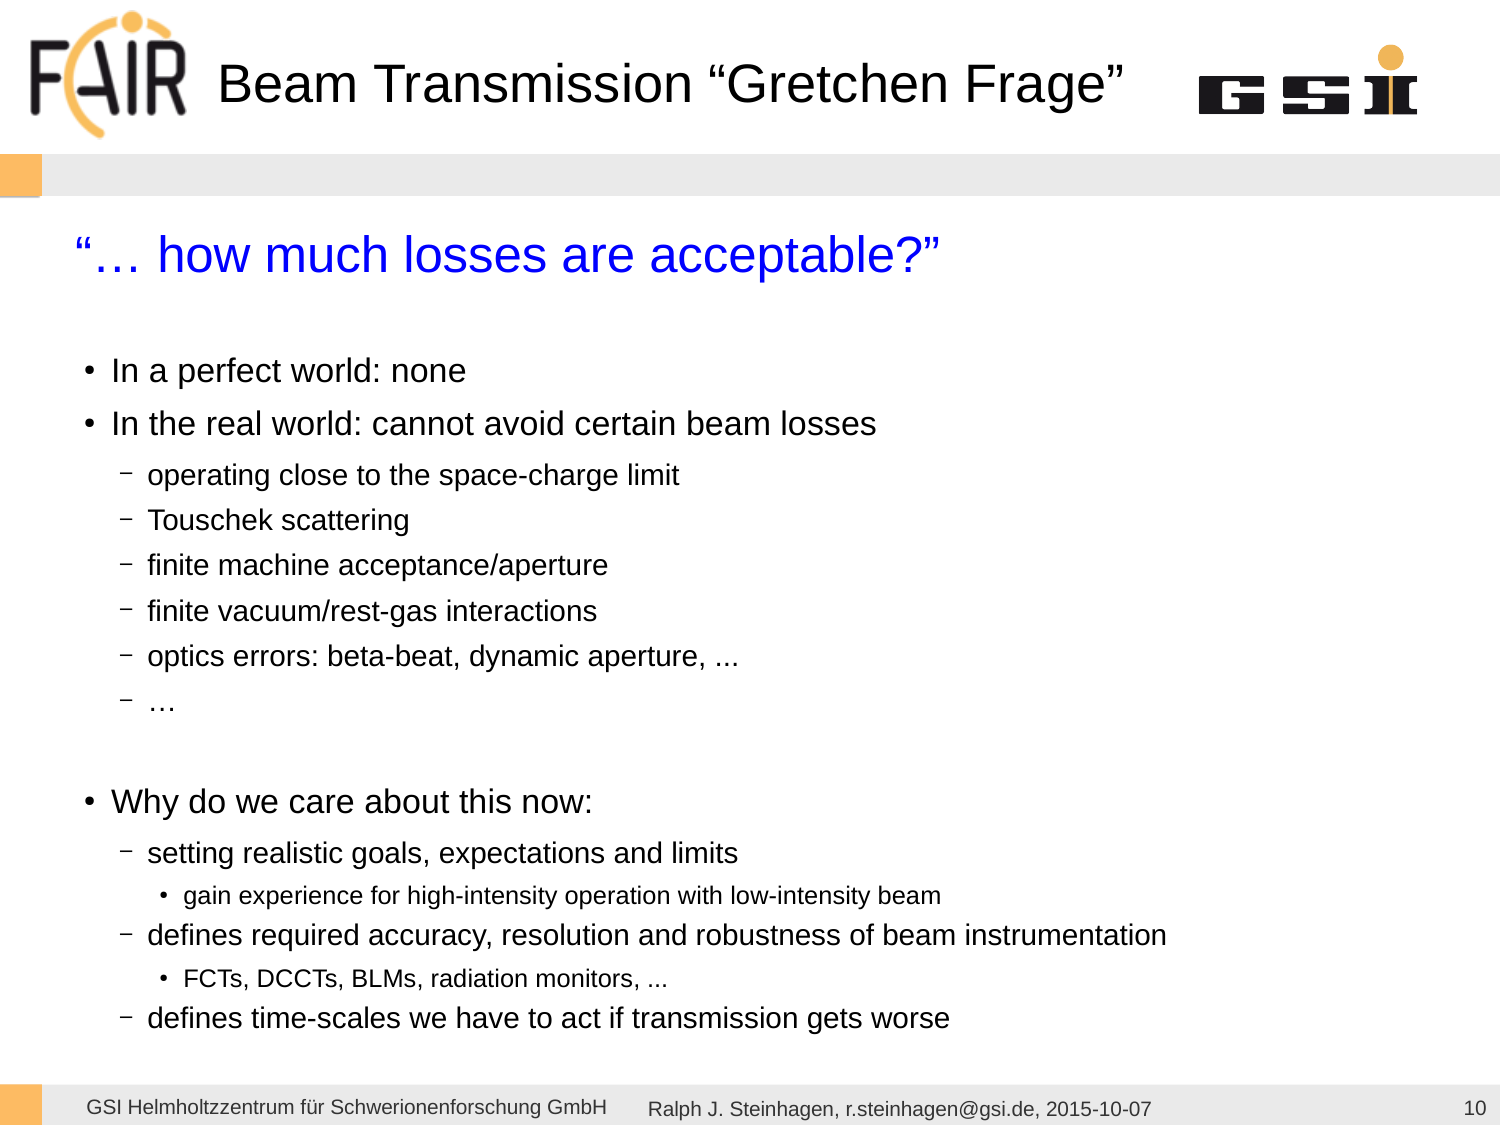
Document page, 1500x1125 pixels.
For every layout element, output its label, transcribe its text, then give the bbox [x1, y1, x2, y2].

list “… how much losses are acceptable?” In a perfect world: none In the real world: cannot avoid certain beam losses operating close to the space-charge limit Touschek scattering finite machine acceptance/aperture finite vacuum/rest-gas interactions optics errors: beta-beat, dynamic aperture, ... … Why do we care about this now: setting realistic goals, expectations and limits gain experience for high-intensity operation with low-intensity beam defines required accuracy, resolution and robustness of beam instrumentation FCTs, DCCTs, BLMs, radiation monitors, ... defines time-scales we have to act if transmission gets worse [75, 226, 1425, 1050]
picture [30, 9, 187, 141]
title Beam Transmission “Gretchen Frage” [217, 20, 1176, 147]
picture [1197, 42, 1419, 117]
